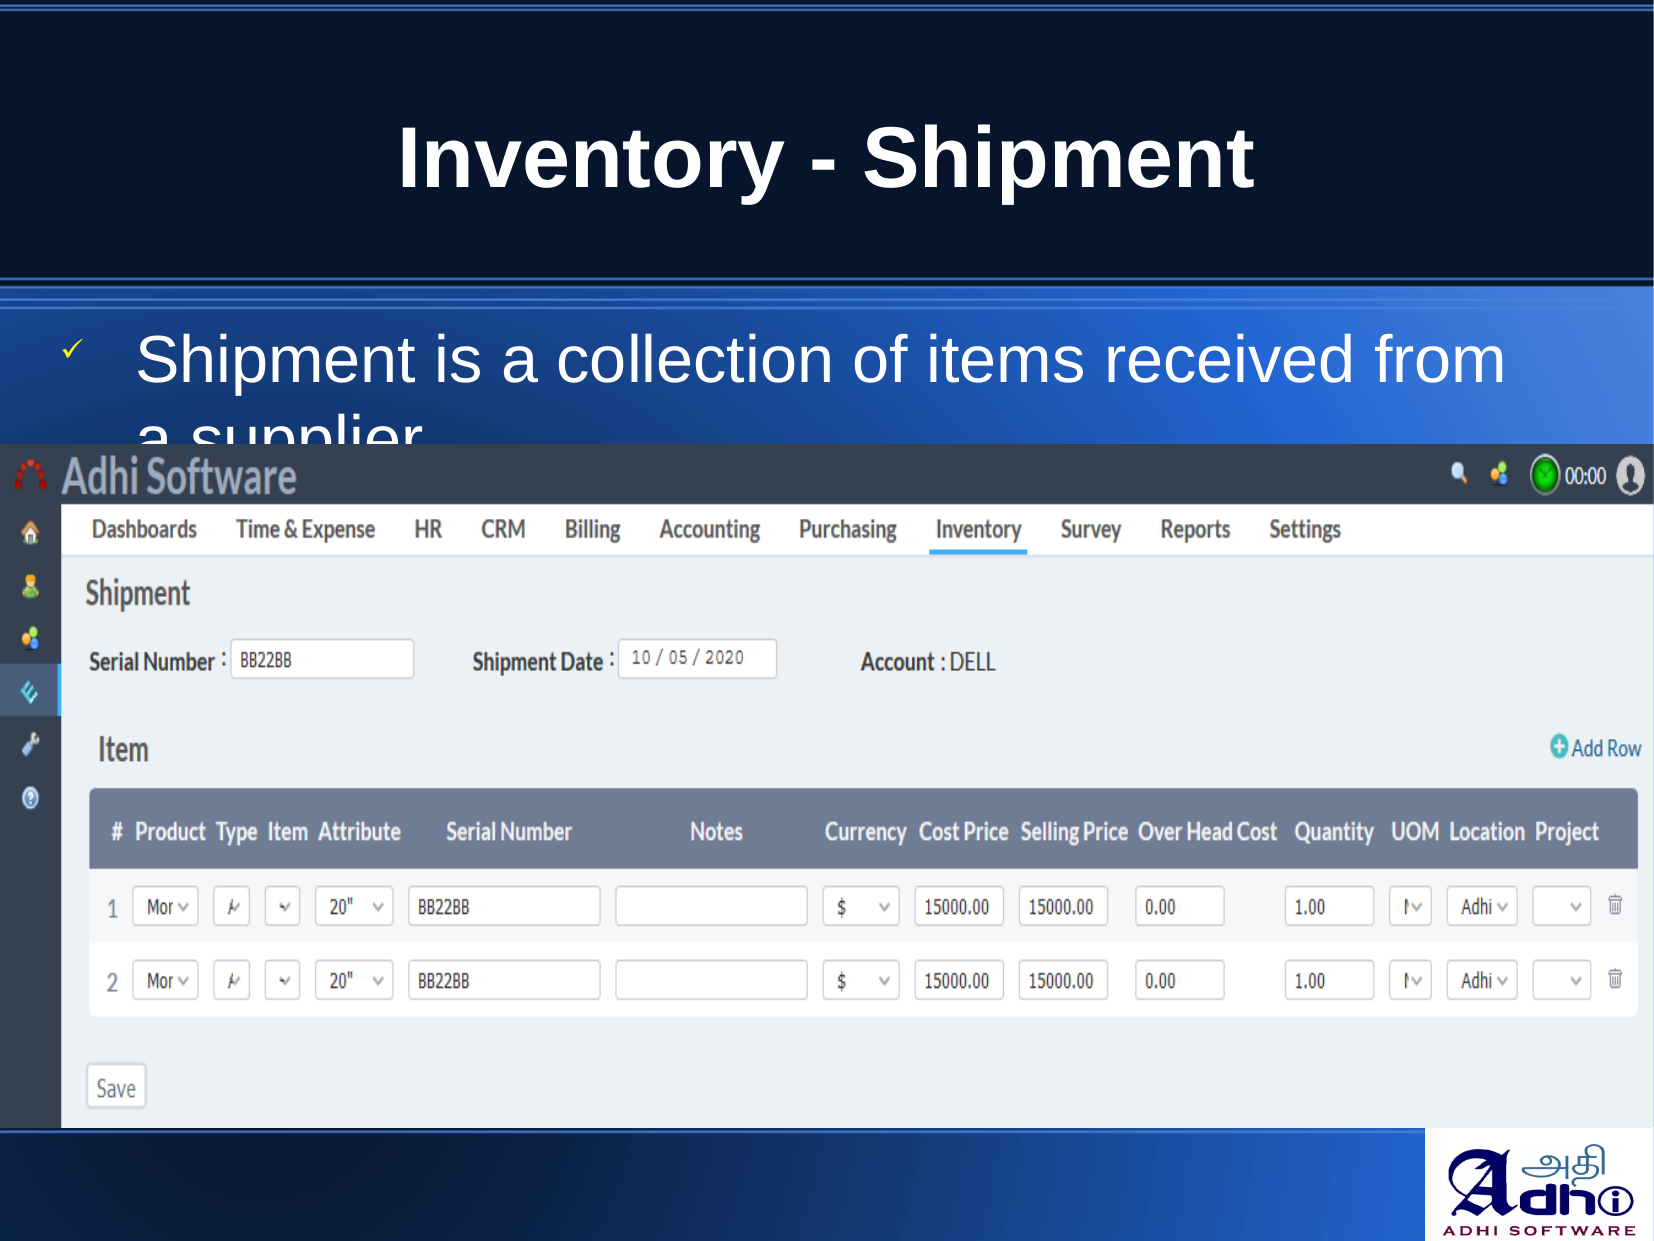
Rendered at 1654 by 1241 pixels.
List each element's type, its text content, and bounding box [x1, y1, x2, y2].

title Inventory - Shipment [82, 49, 1571, 257]
list Shipment is a collection of items received from a supplier. [60, 315, 1560, 444]
picture [0, 0, 1654, 1241]
